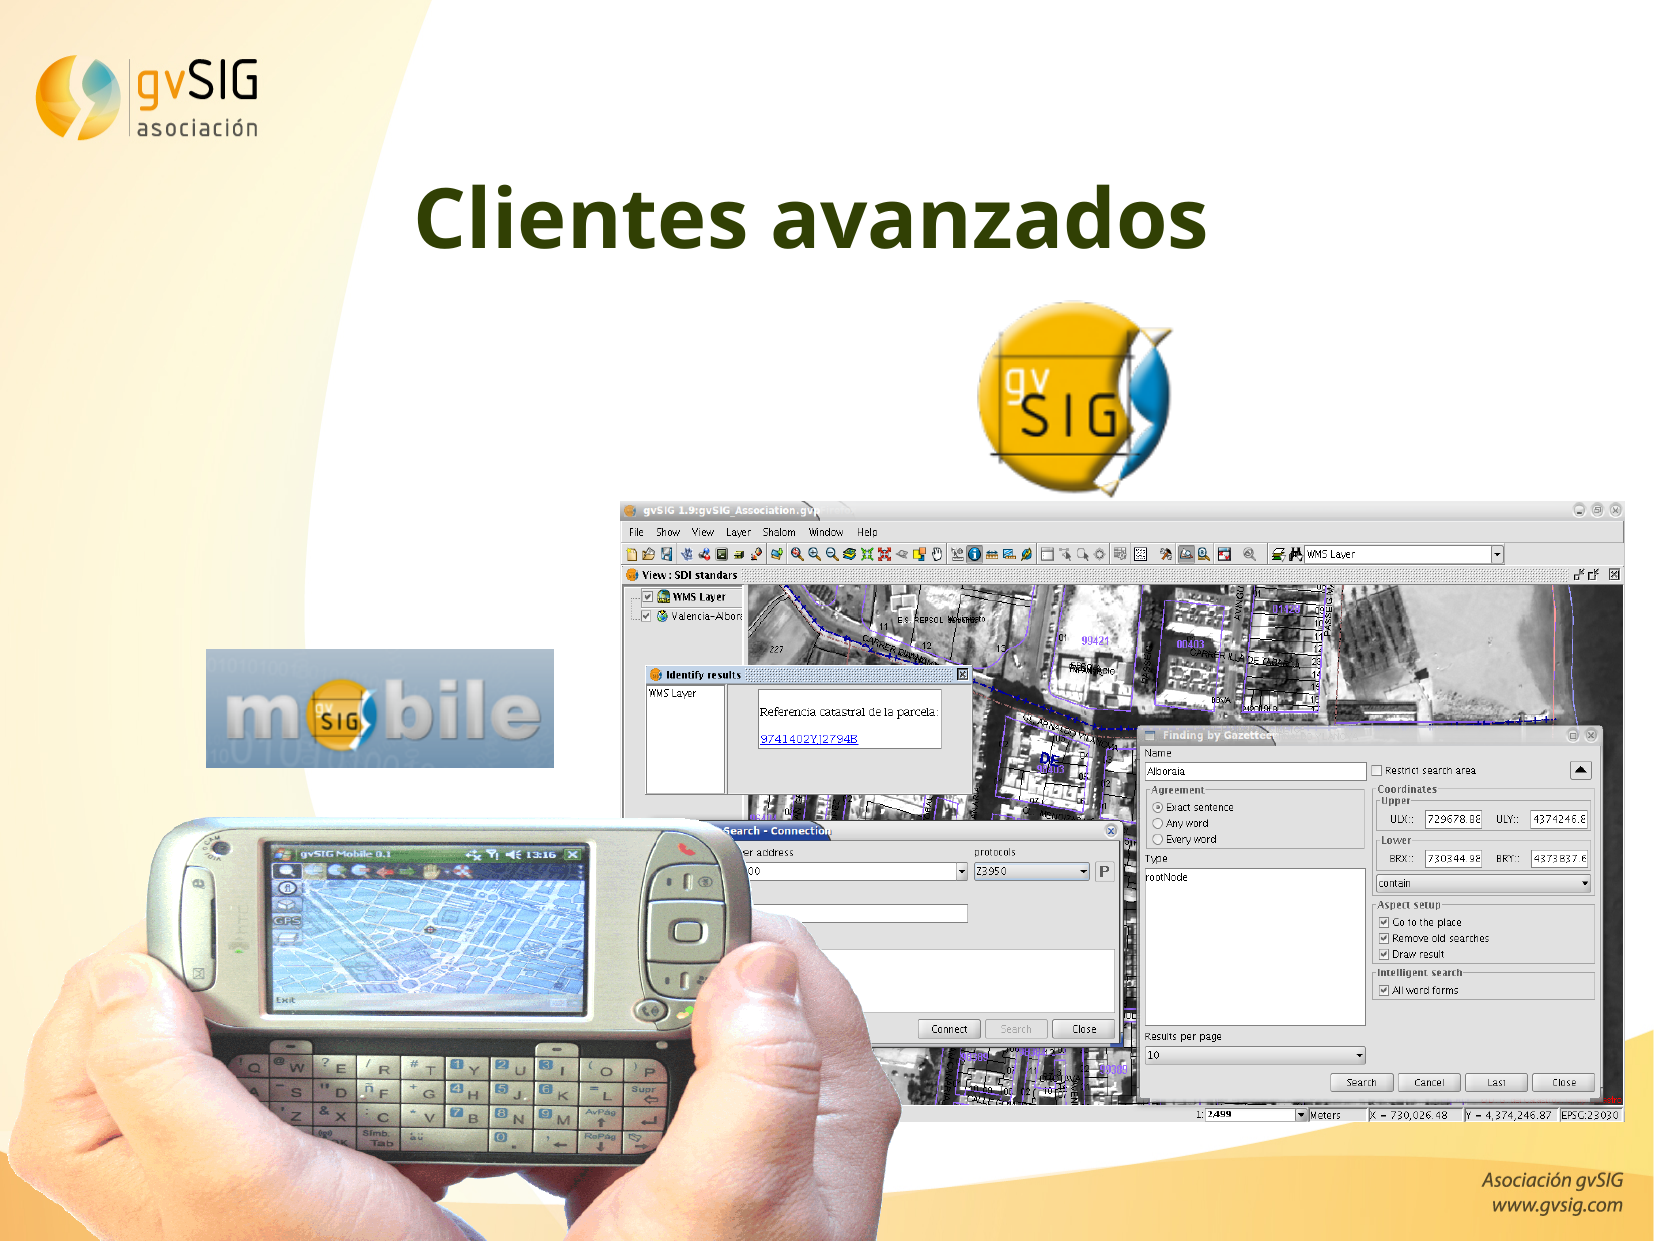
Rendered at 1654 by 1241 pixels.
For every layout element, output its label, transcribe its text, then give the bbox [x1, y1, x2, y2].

picture [0, 0, 1654, 1241]
title Clientes avanzados [324, 167, 1300, 265]
